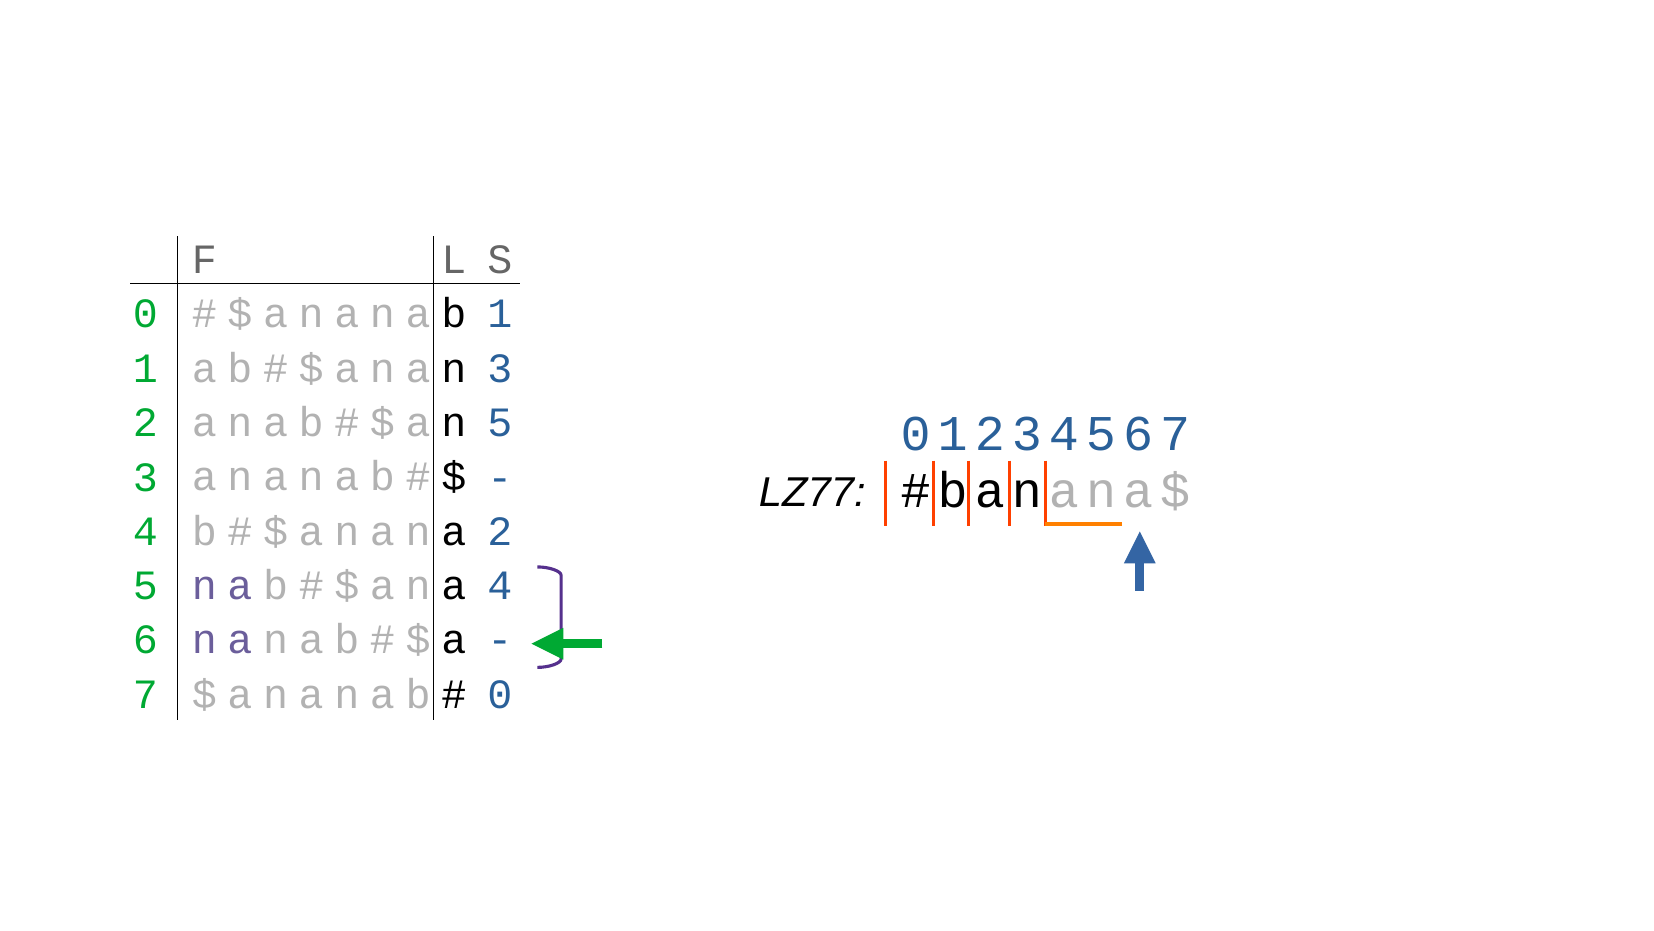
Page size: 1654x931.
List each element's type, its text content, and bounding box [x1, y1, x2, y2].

text_box 01234567 #banana$ [885, 401, 1206, 530]
text_box F L #$ananab ab#$anan anab#$an ananab#$ b#$anana nab#$ana nanab#$a $ananab# [178, 224, 472, 283]
text_box LZ77: [744, 453, 885, 524]
text_box 0 1 2 3 4 5 6 7 [118, 224, 178, 733]
text_box S 1 3 5 - 2 4 - 0 [472, 224, 520, 745]
text_box F L #$ananab ab#$anan anab#$an ananab#$ b#$anana nab#$ana nanab#$a $ananab# [177, 224, 538, 783]
